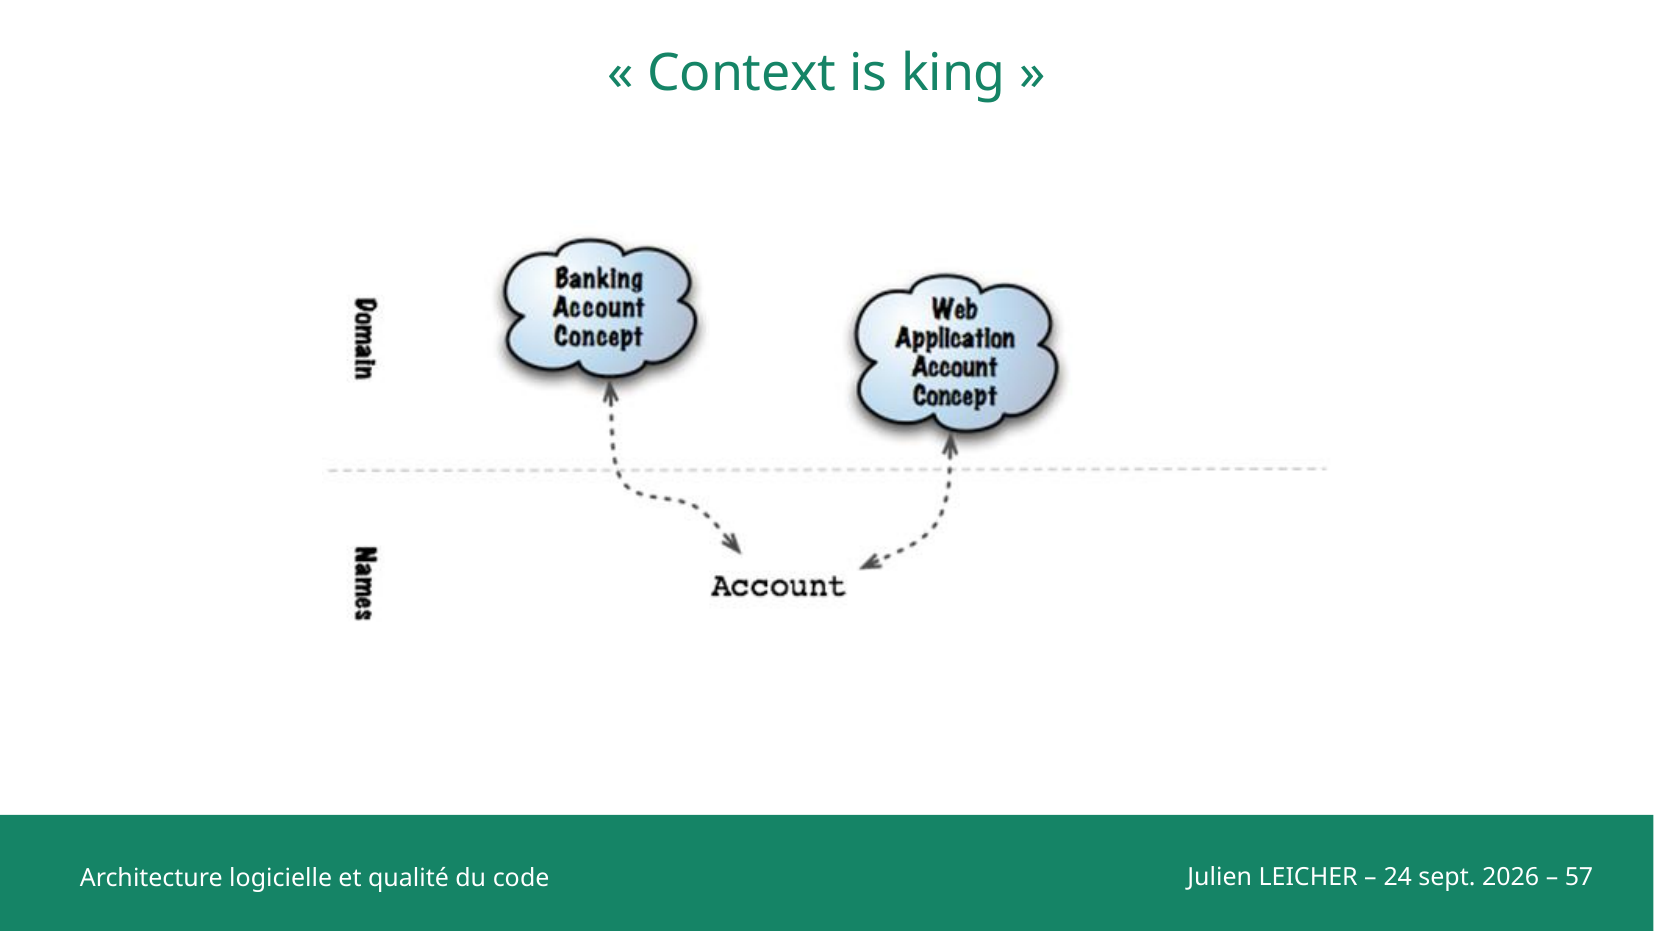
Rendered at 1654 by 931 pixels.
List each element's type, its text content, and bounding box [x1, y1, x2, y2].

text_box Architecture logicielle et qualité du code [64, 852, 798, 898]
text_box « Context is king » [0, 27, 1654, 113]
picture [322, 220, 1332, 643]
text_box Julien LEICHER – 7 mars 2022 – <numéro> [0, 814, 1654, 931]
